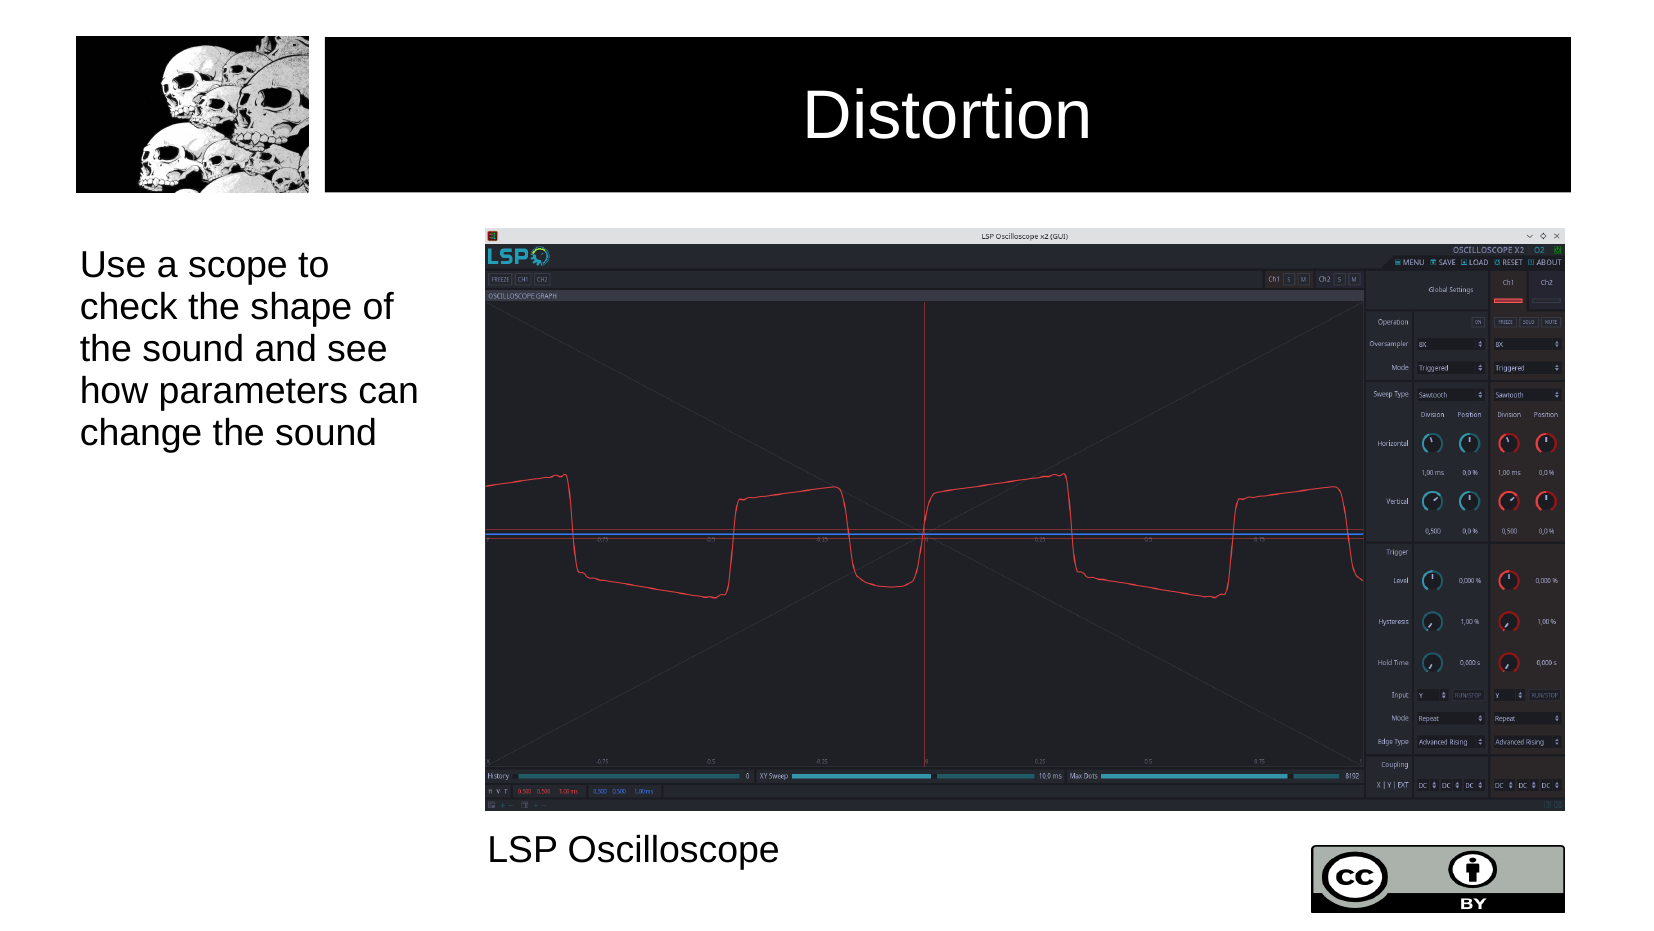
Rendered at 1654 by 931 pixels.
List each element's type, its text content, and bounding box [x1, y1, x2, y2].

text_box LSP Oscilloscope [472, 820, 798, 880]
title Distortion [324, 37, 1571, 193]
picture [76, 36, 309, 193]
picture [448, 198, 1601, 913]
text_box Use a scope to check the shape of the sound and see how parameters can change the sound [64, 236, 449, 461]
